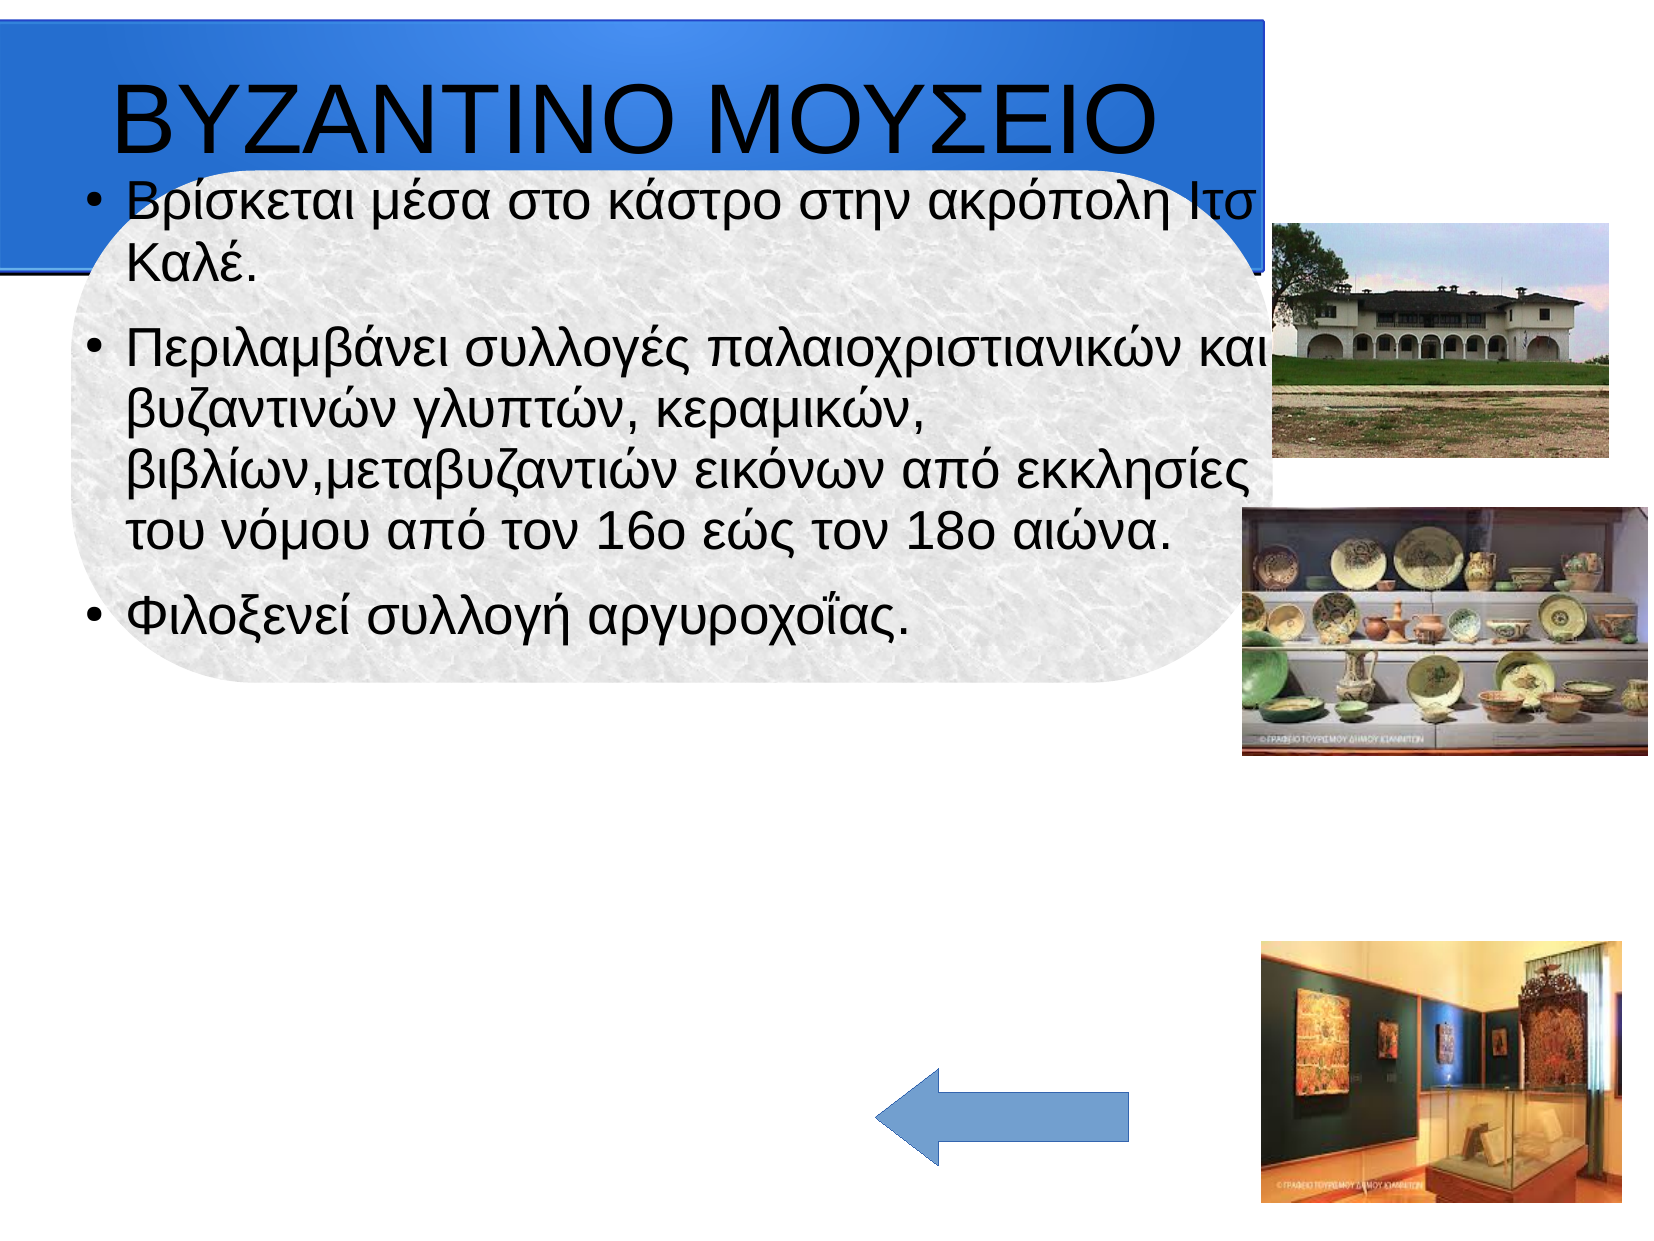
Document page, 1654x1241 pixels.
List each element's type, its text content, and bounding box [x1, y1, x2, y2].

text_box [875, 1068, 1129, 1166]
picture [1261, 941, 1622, 1204]
title ΒΥΖΑΝΤΙΝΟ ΜΟΥΣΕΙΟ [110, 35, 1614, 203]
list Βρίσκεται μέσα στο κάστρο στην ακρόπολη Ιτσ Καλέ. Περιλαμβάνει συλλογές παλαιοχριστιανικών και βυζαντινών γλυπτών, κεραμικών, βιβλίων,μεταβυζαντιών εικόνων από εκκλησίες του νόμου από τον 16ο εώς τον 18ο αιώνα. Φιλοξενεί συλλογή αργυροχοΐας. [71, 170, 1273, 683]
picture [1272, 223, 1609, 458]
picture [1242, 507, 1648, 756]
